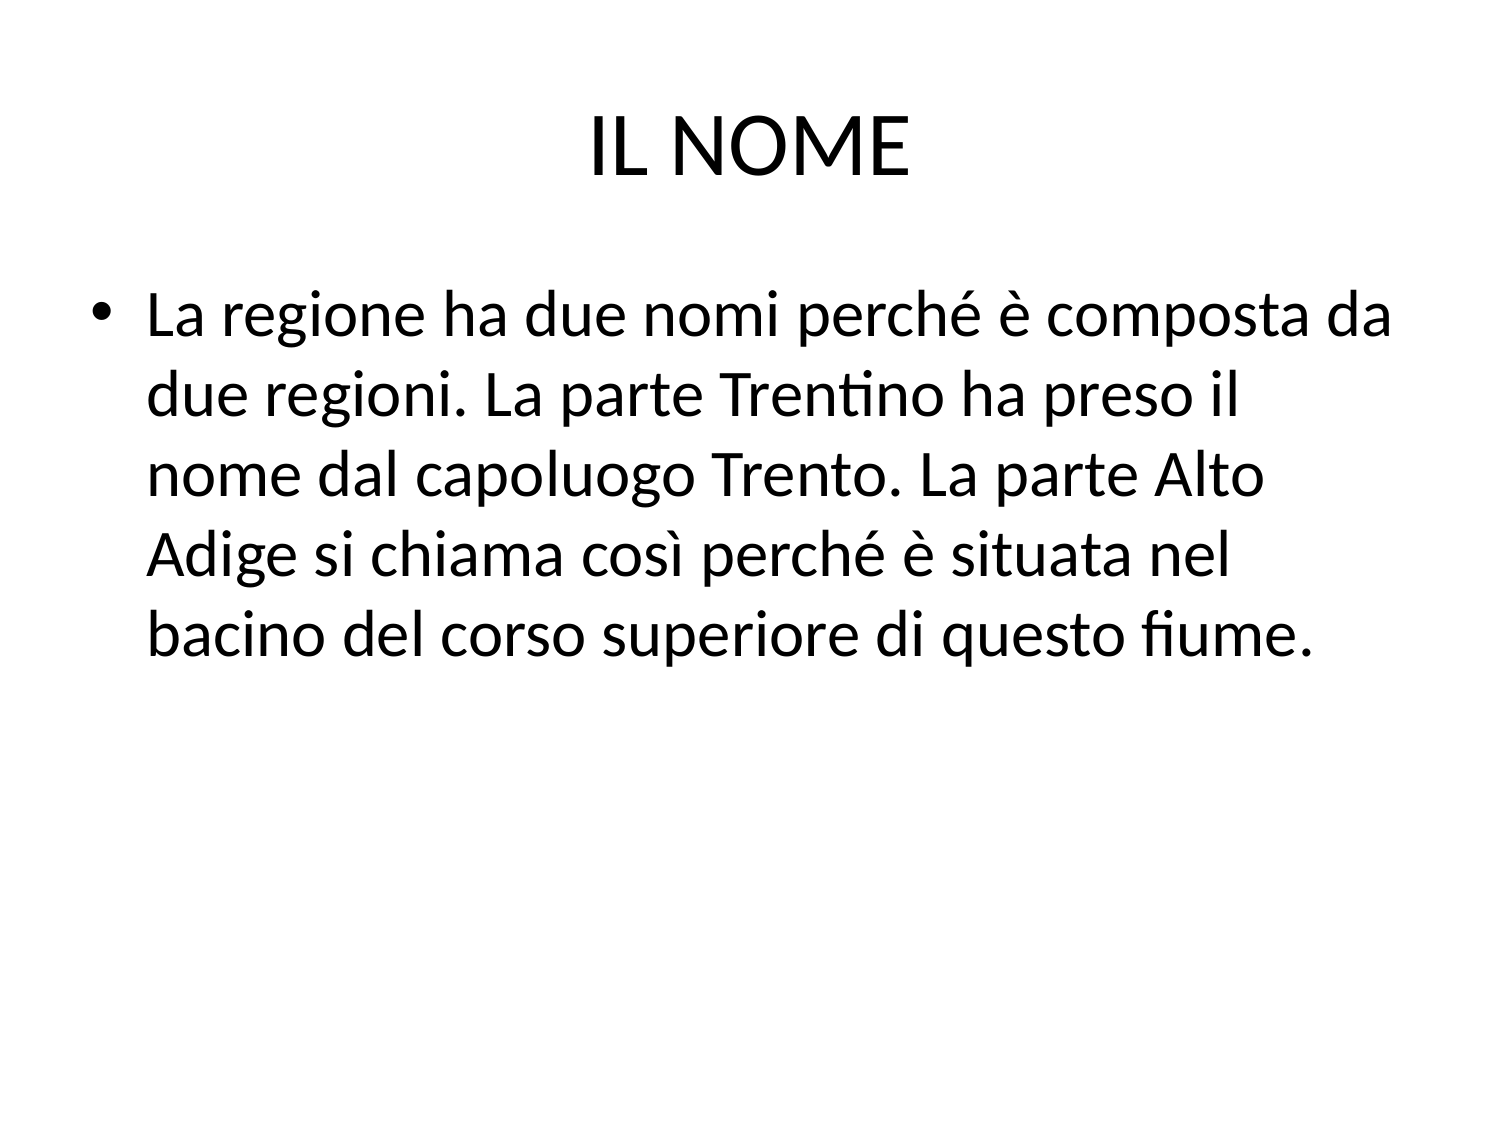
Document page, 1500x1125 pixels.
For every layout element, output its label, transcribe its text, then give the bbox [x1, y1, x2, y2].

list La regione ha due nomi perché è composta da due regioni. La parte Trentino ha preso il nome dal capoluogo Trento. La parte Alto Adige si chiama così perché è situata nel bacino del corso superiore di questo fiume. [75, 262, 1425, 1005]
title IL NOME [75, 45, 1425, 233]
